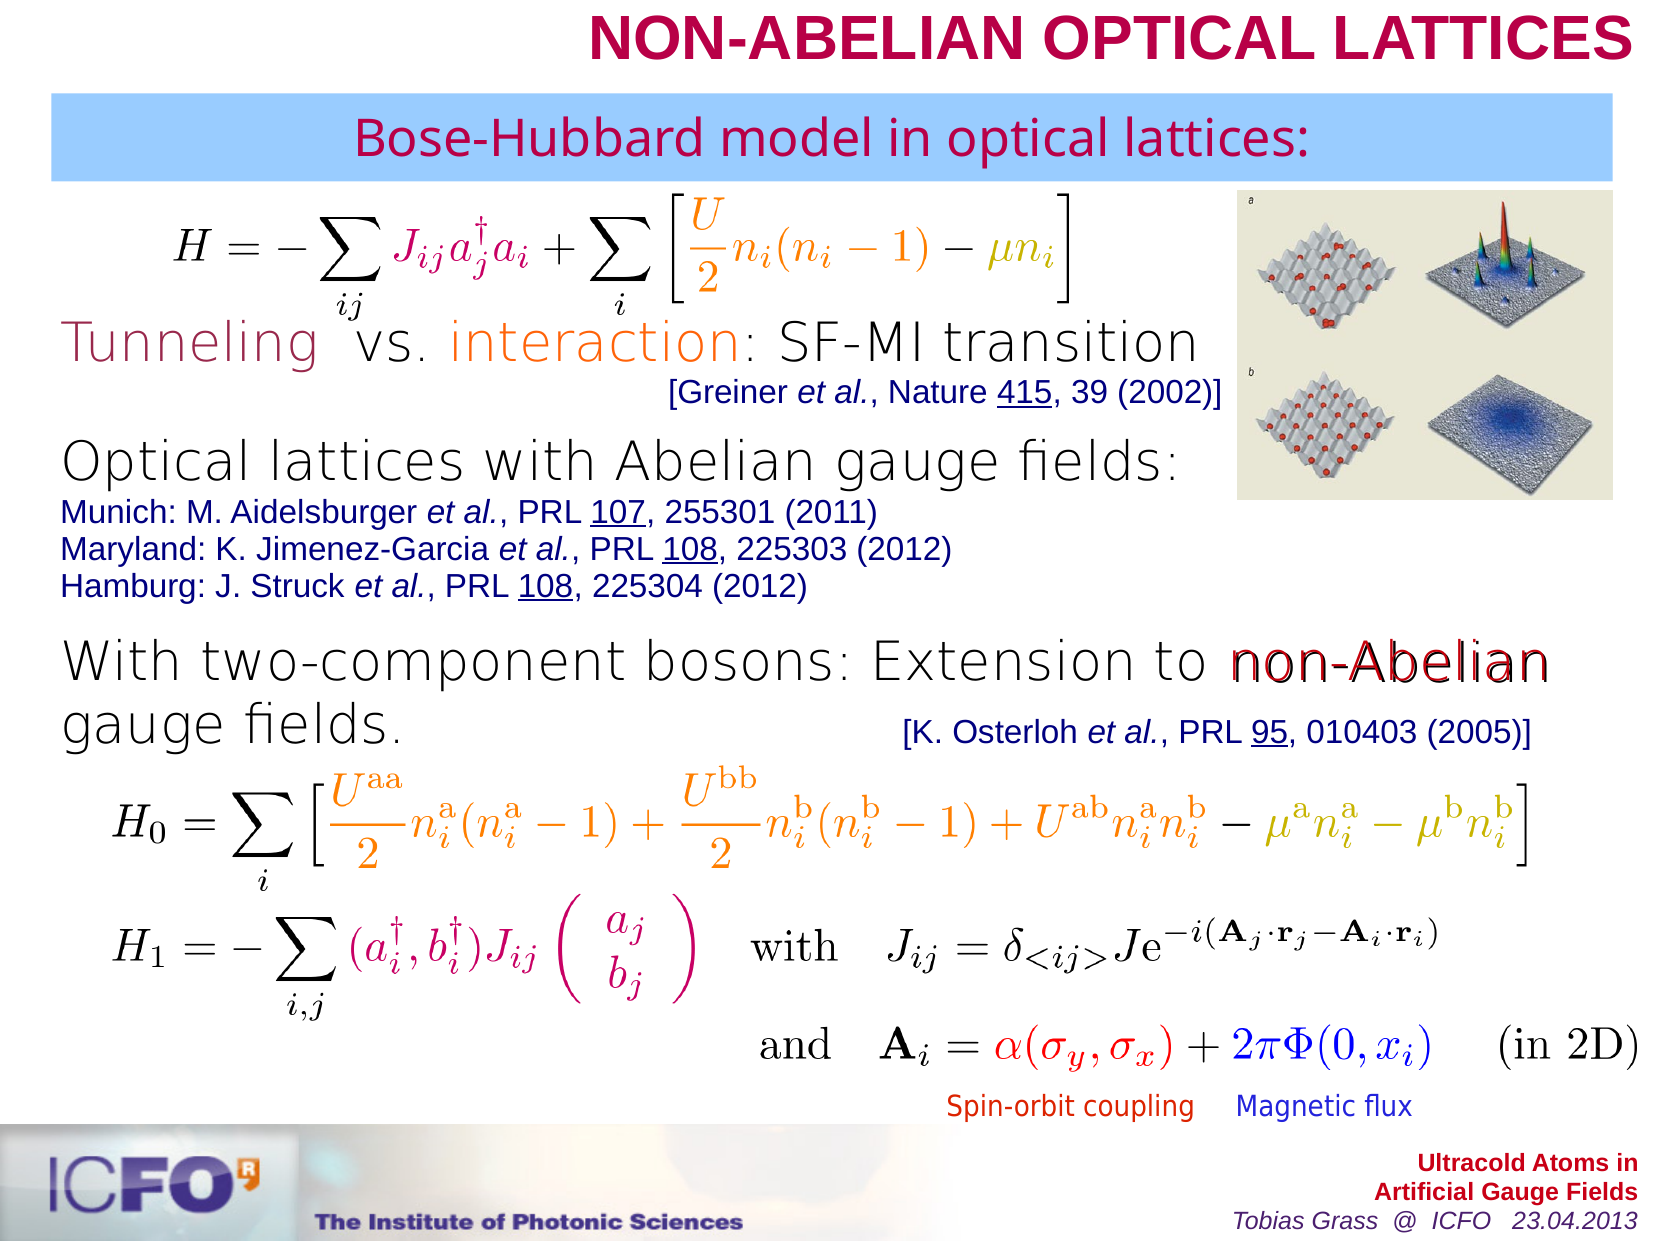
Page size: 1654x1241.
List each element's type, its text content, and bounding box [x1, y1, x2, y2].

text_box Ultracold Atoms in Artificial Gauge Fields Tobias Grass @ ICFO 23.04.2013 [712, 1138, 1654, 1241]
picture [1237, 190, 1613, 500]
text_box NON-ABELIAN OPTICAL LATTICES [0, 0, 1651, 81]
text_box With two-component bosons: Extension to non-Abelian gauge fields. [K. Osterloh et al., PRL 95, 010403 (2005)] [45, 676, 1589, 771]
picture [0, 1124, 976, 1241]
picture [760, 1024, 1637, 1072]
text_box Spin-orbit coupling [931, 1081, 1220, 1131]
text_box Bose-Hubbard model in optical lattices: [51, 93, 1613, 182]
picture [112, 893, 1437, 1021]
picture [112, 765, 1527, 891]
text_box Magnetic flux [1220, 1081, 1596, 1131]
picture [173, 193, 1069, 303]
text_box Tunneling vs. interaction: SF-MI transition [Greiner et al., Nature 415, 39 (2002)] Optical lattices with Abelian gauge fields: Munich: M. Aidelsburger et al., PRL 107, 255301 (2011) Maryland: K. Jimenez-Garcia et al., PRL 108, 225303 (2012) Hamburg: J. Struck et al., PRL 108, 225304 (2012) [45, 303, 1589, 676]
